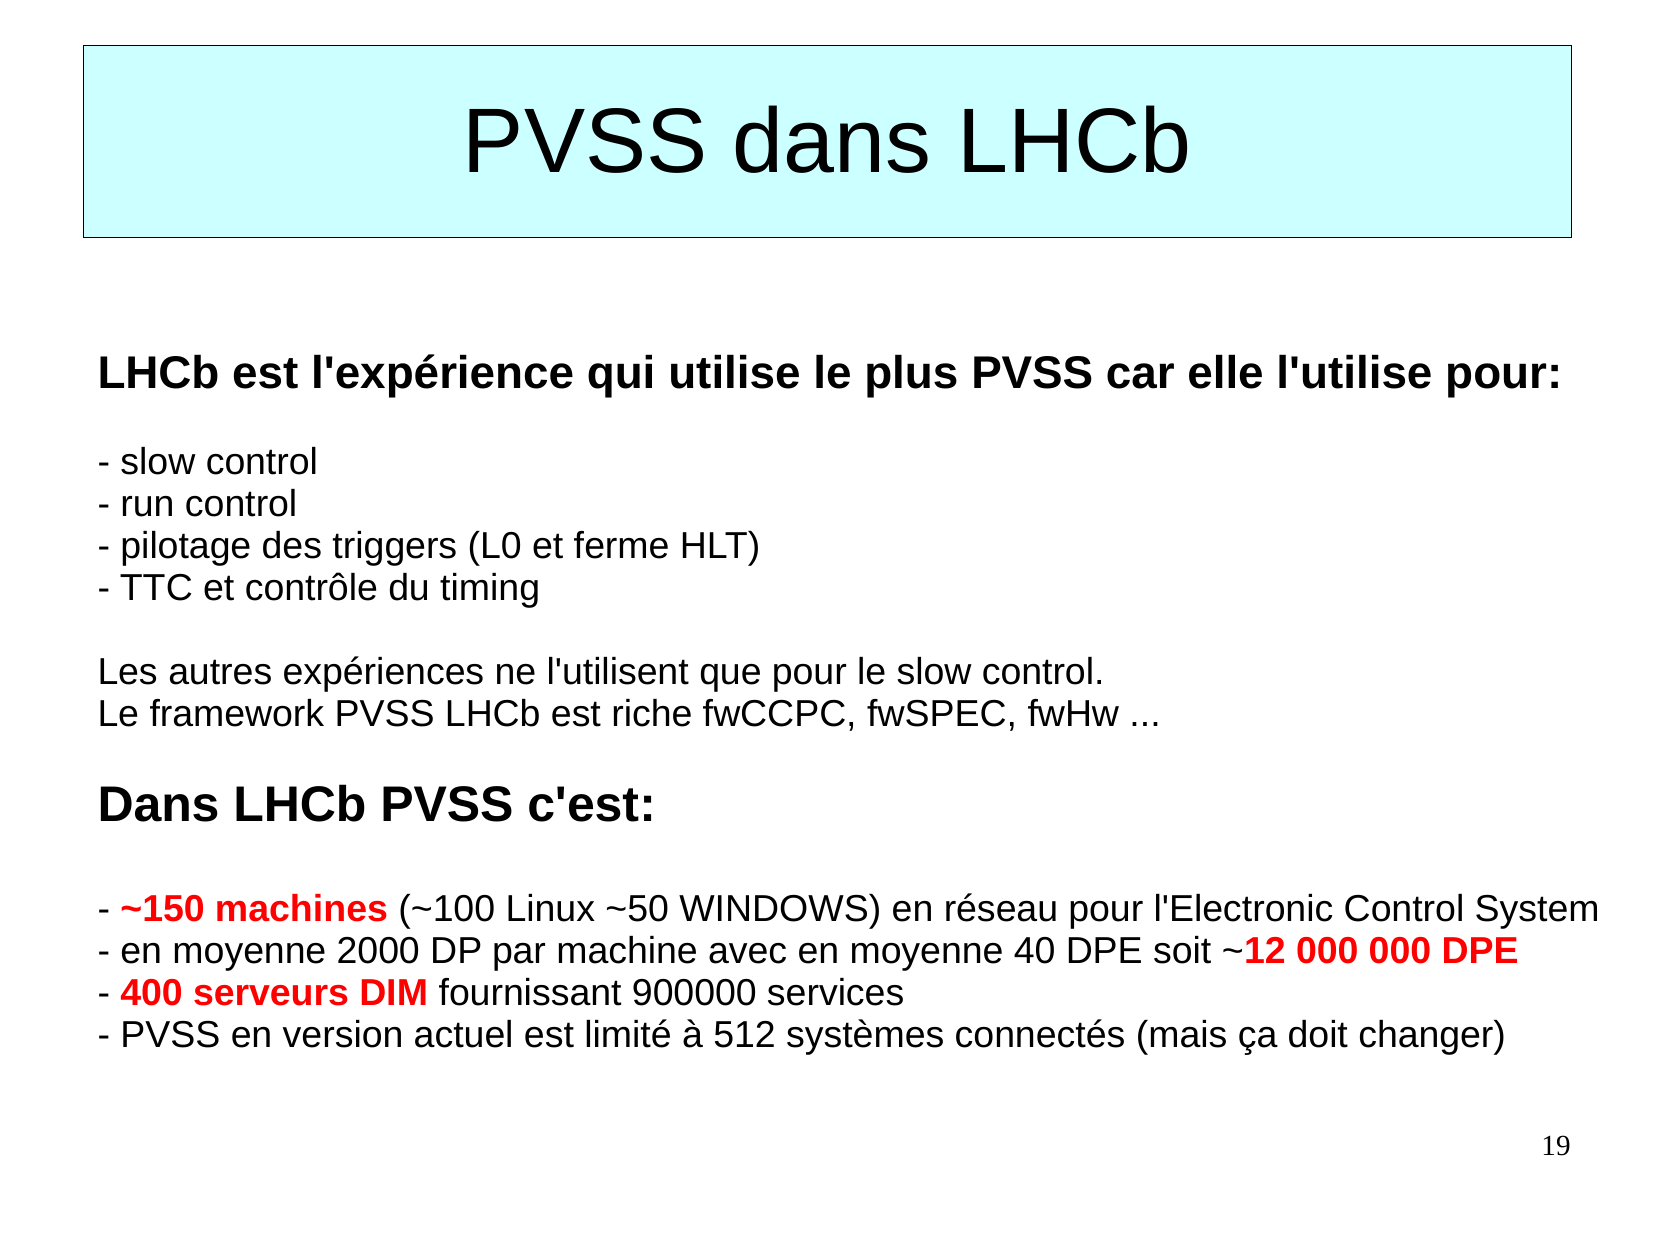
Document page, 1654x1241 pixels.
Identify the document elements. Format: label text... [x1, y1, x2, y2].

title PVSS dans LHCb [83, 45, 1572, 238]
text_box LHCb est l'expérience qui utilise le plus PVSS car elle l'utilise pour: - slow control - run control - pilotage des triggers (L0 et ferme HLT) - TTC et contrôle du timing Les autres expériences ne l'utilisent que pour le slow control. Le framework PVSS LHCb est riche fwCCPC, fwSPEC, fwHw ... Dans LHCb PVSS c'est: - ~150 machines (~100 Linux ~50 WINDOWS) en réseau pour l'Electronic Control System - en moyenne 2000 DP par machine avec en moyenne 40 DPE soit ~12 000 000 DPE - 400 serveurs DIM fournissant 900000 services - PVSS en version actuel est limité à 512 systèmes connectés (mais ça doit changer) [82, 339, 1615, 1071]
